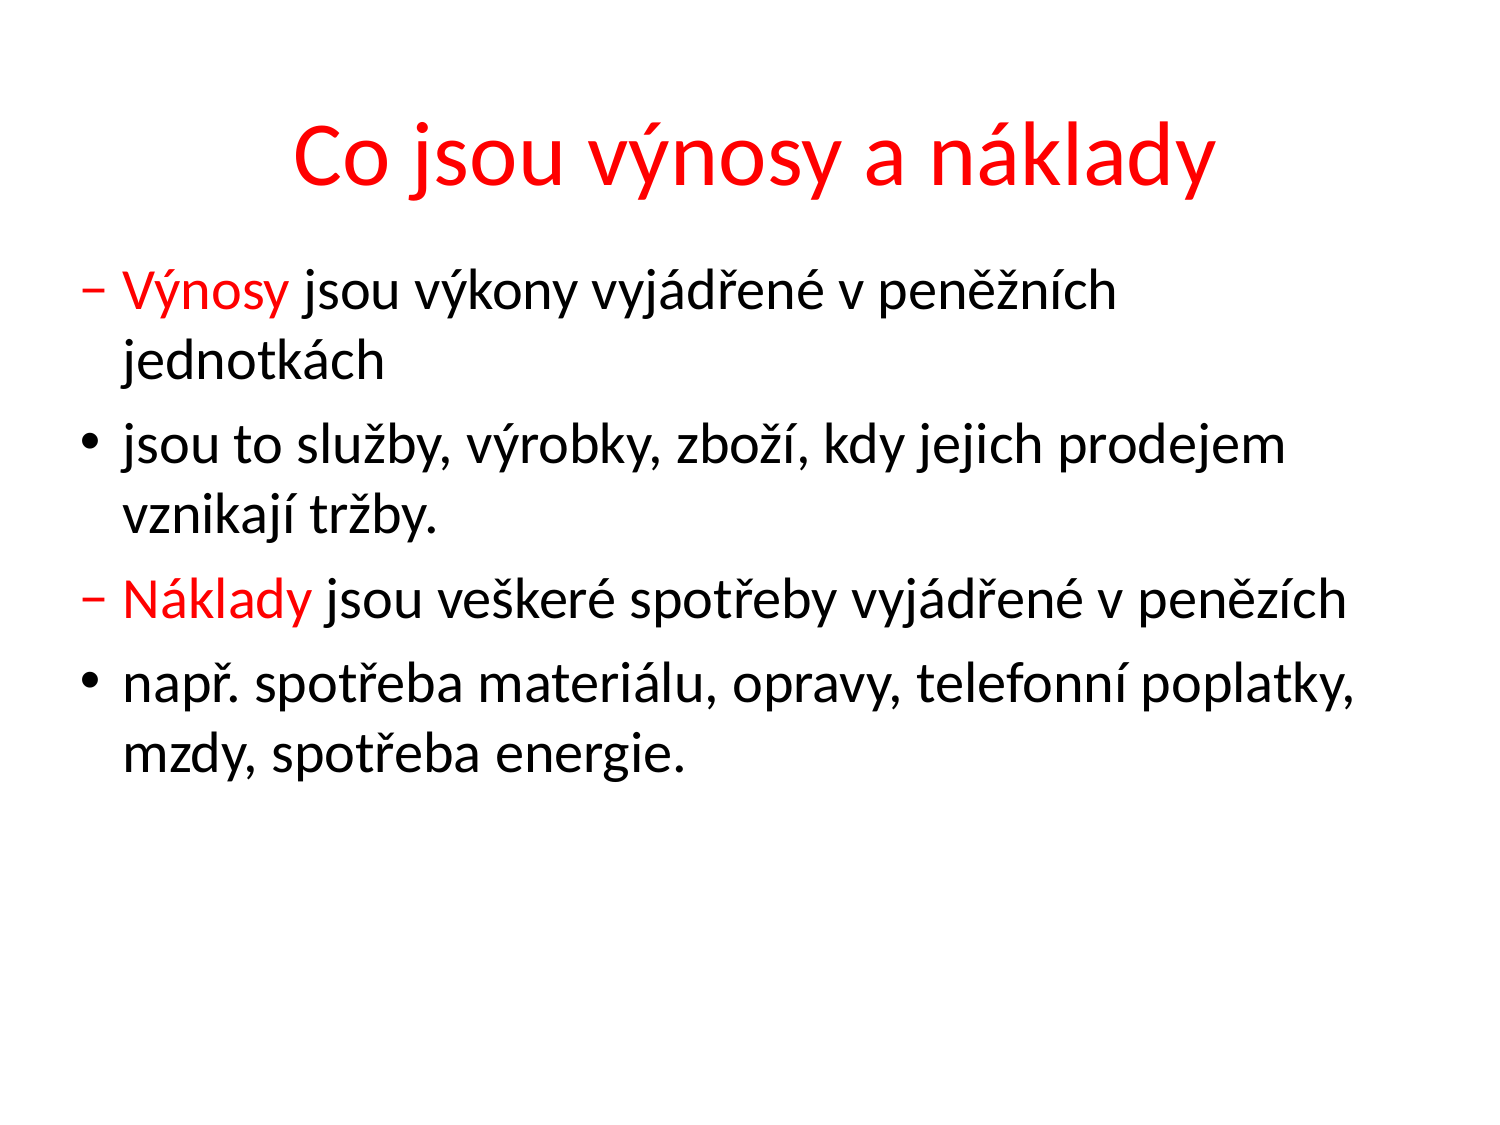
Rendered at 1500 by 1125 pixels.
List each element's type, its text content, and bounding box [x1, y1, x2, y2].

list − Výnosy jsou výkony vyjádřené v peněžních jednotkách jsou to služby, výrobky, zboží, kdy jejich prodejem vznikají tržby. − Náklady jsou veškeré spotřeby vyjádřené v penězích např. spotřeba materiálu, opravy, telefonní poplatky, mzdy, spotřeba energie. [64, 243, 1415, 986]
title Co jsou výnosy a náklady [100, 54, 1412, 243]
